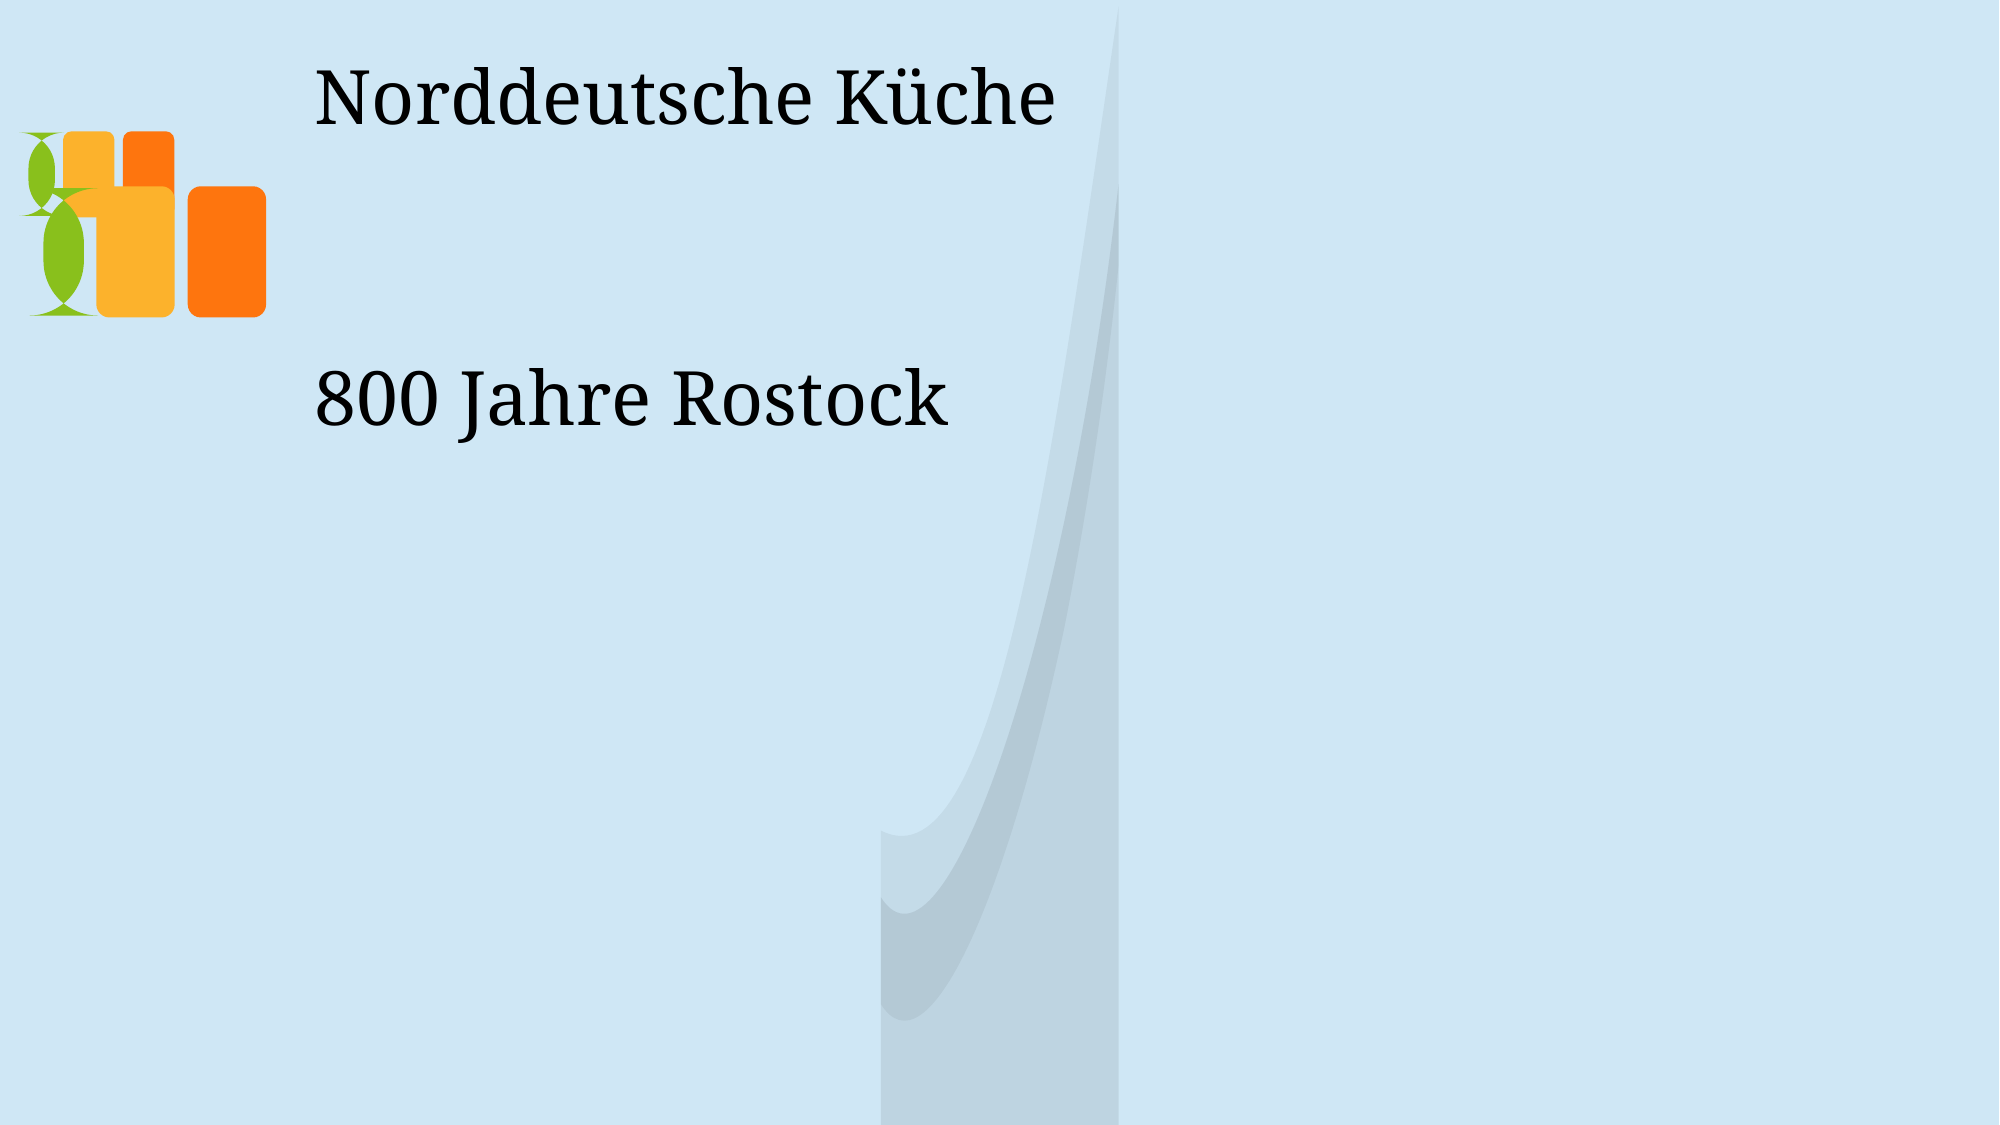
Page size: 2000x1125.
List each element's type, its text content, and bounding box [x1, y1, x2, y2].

title Norddeutsche Küche [299, 59, 1800, 335]
subtitle 800 Jahre Rostock [299, 342, 1800, 489]
